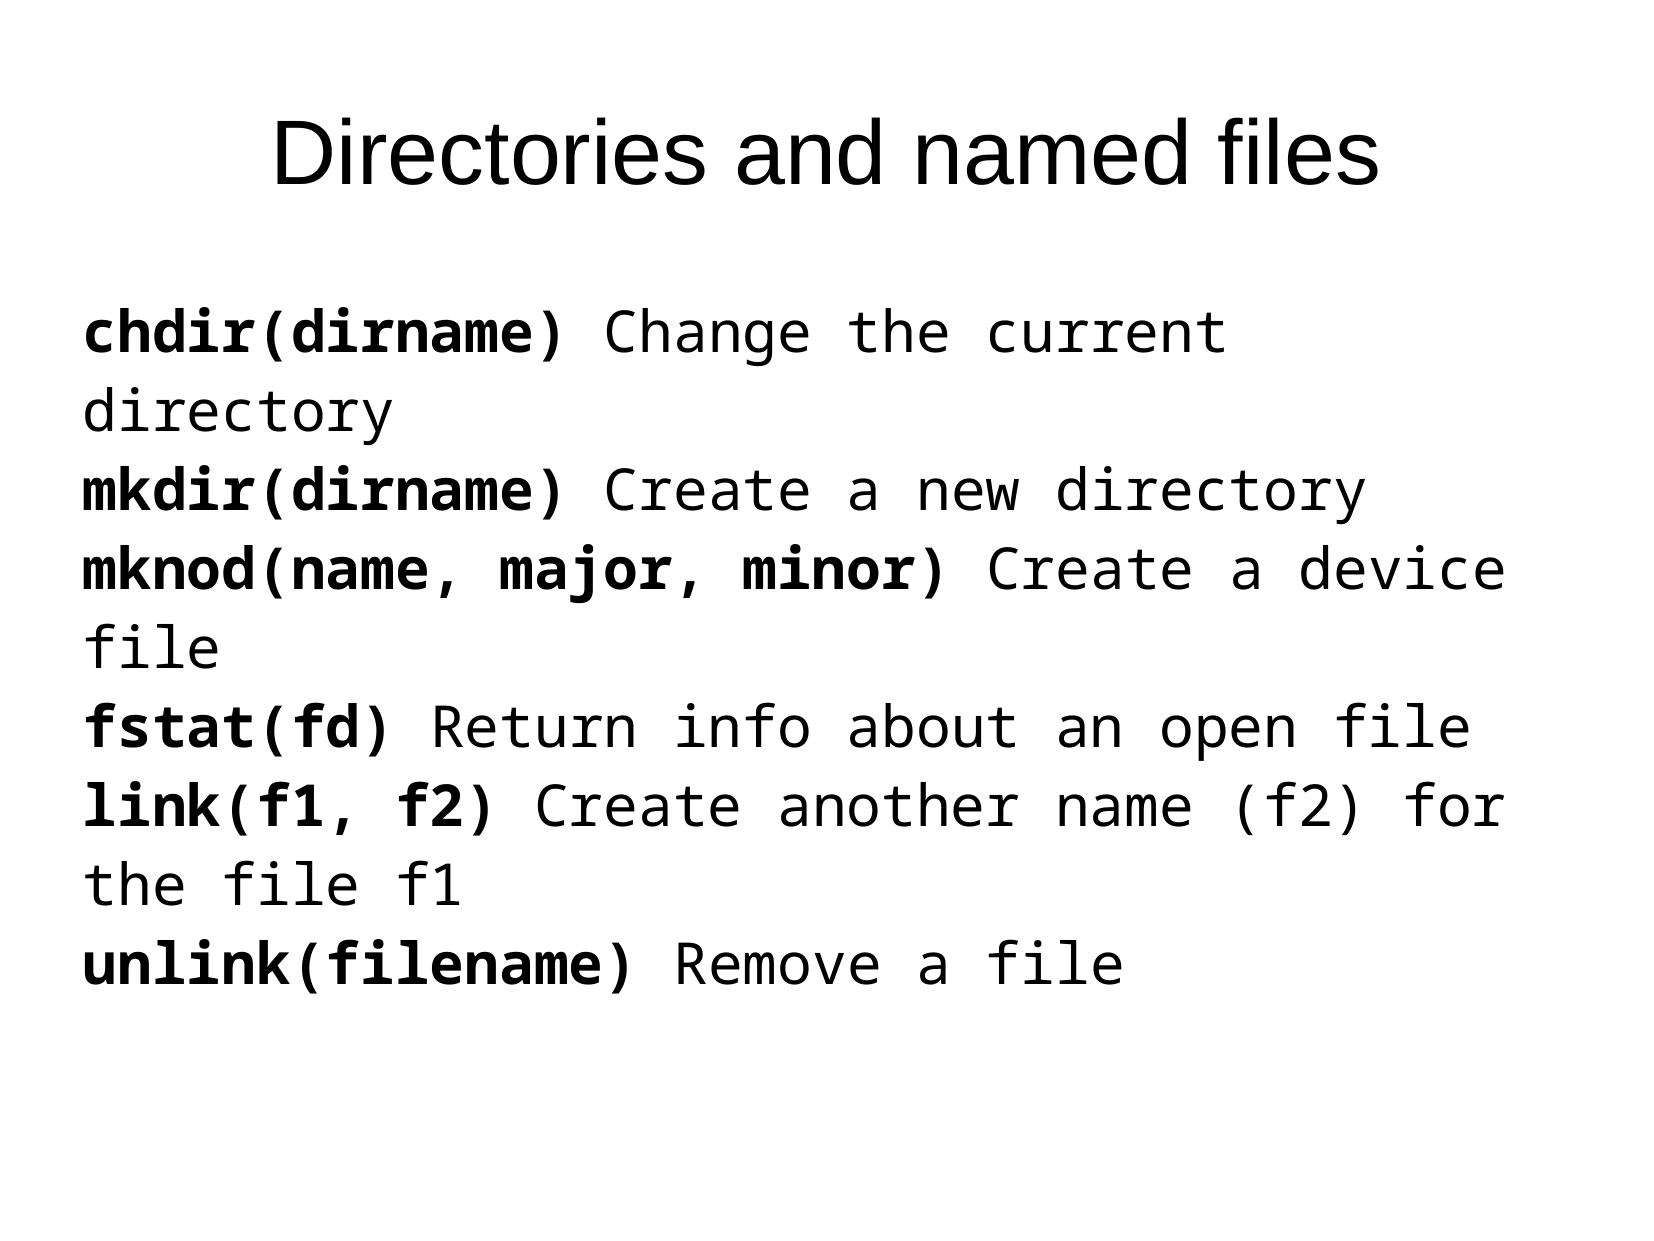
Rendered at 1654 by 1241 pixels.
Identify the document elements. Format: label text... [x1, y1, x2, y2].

title Directories and named files [82, 49, 1571, 257]
list chdir(dirname) Change the current directory mkdir(dirname) Create a new directory mknod(name, major, minor) Create a device file fstat(fd) Return info about an open file link(f1, f2) Create another name (f2) for the file f1 unlink(filename) Remove a file [82, 290, 1571, 1010]
